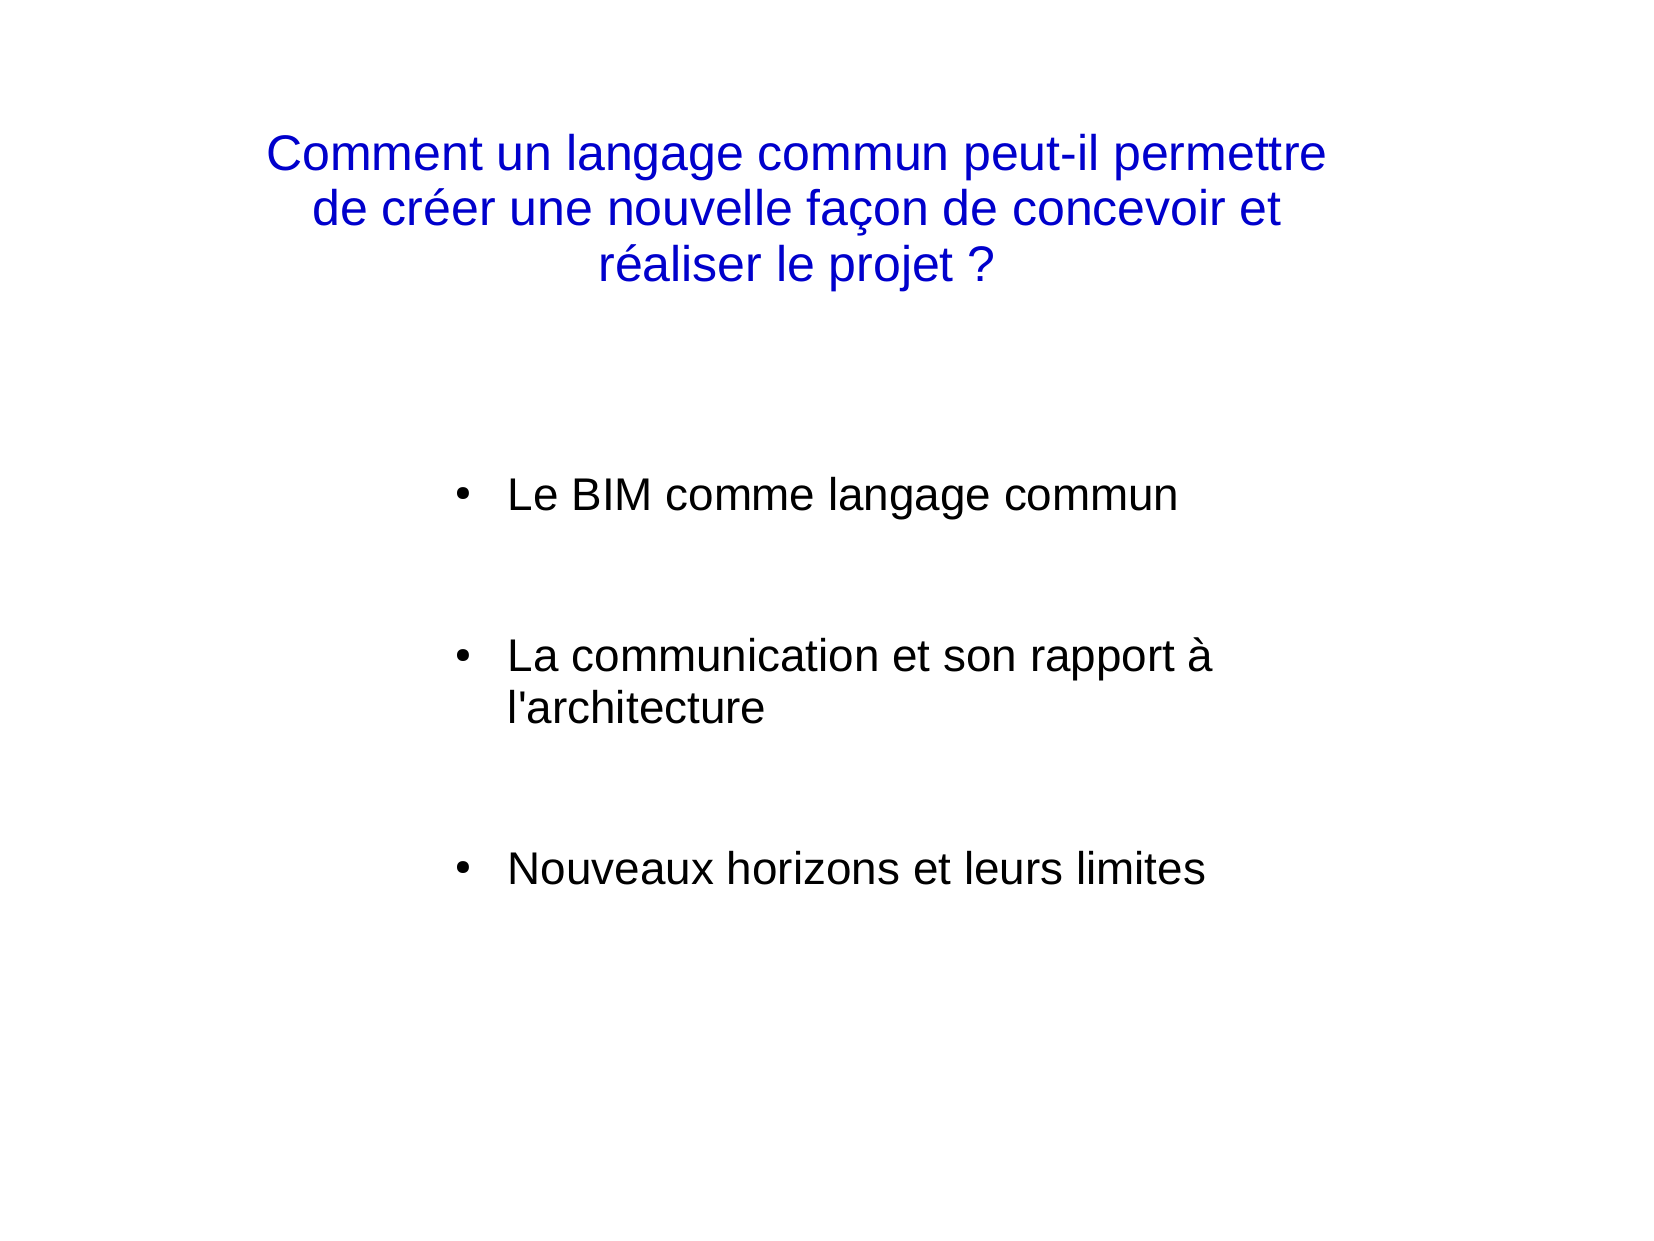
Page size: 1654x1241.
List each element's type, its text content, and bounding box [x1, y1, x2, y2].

list Comment un langage commun peut-il permettre de créer une nouvelle façon de concevoir et réaliser le projet ? [259, 124, 1335, 367]
list Le BIM comme langage commun La communication et son rapport à l'architecture Nouveaux horizons et leurs limites [437, 468, 1270, 1134]
